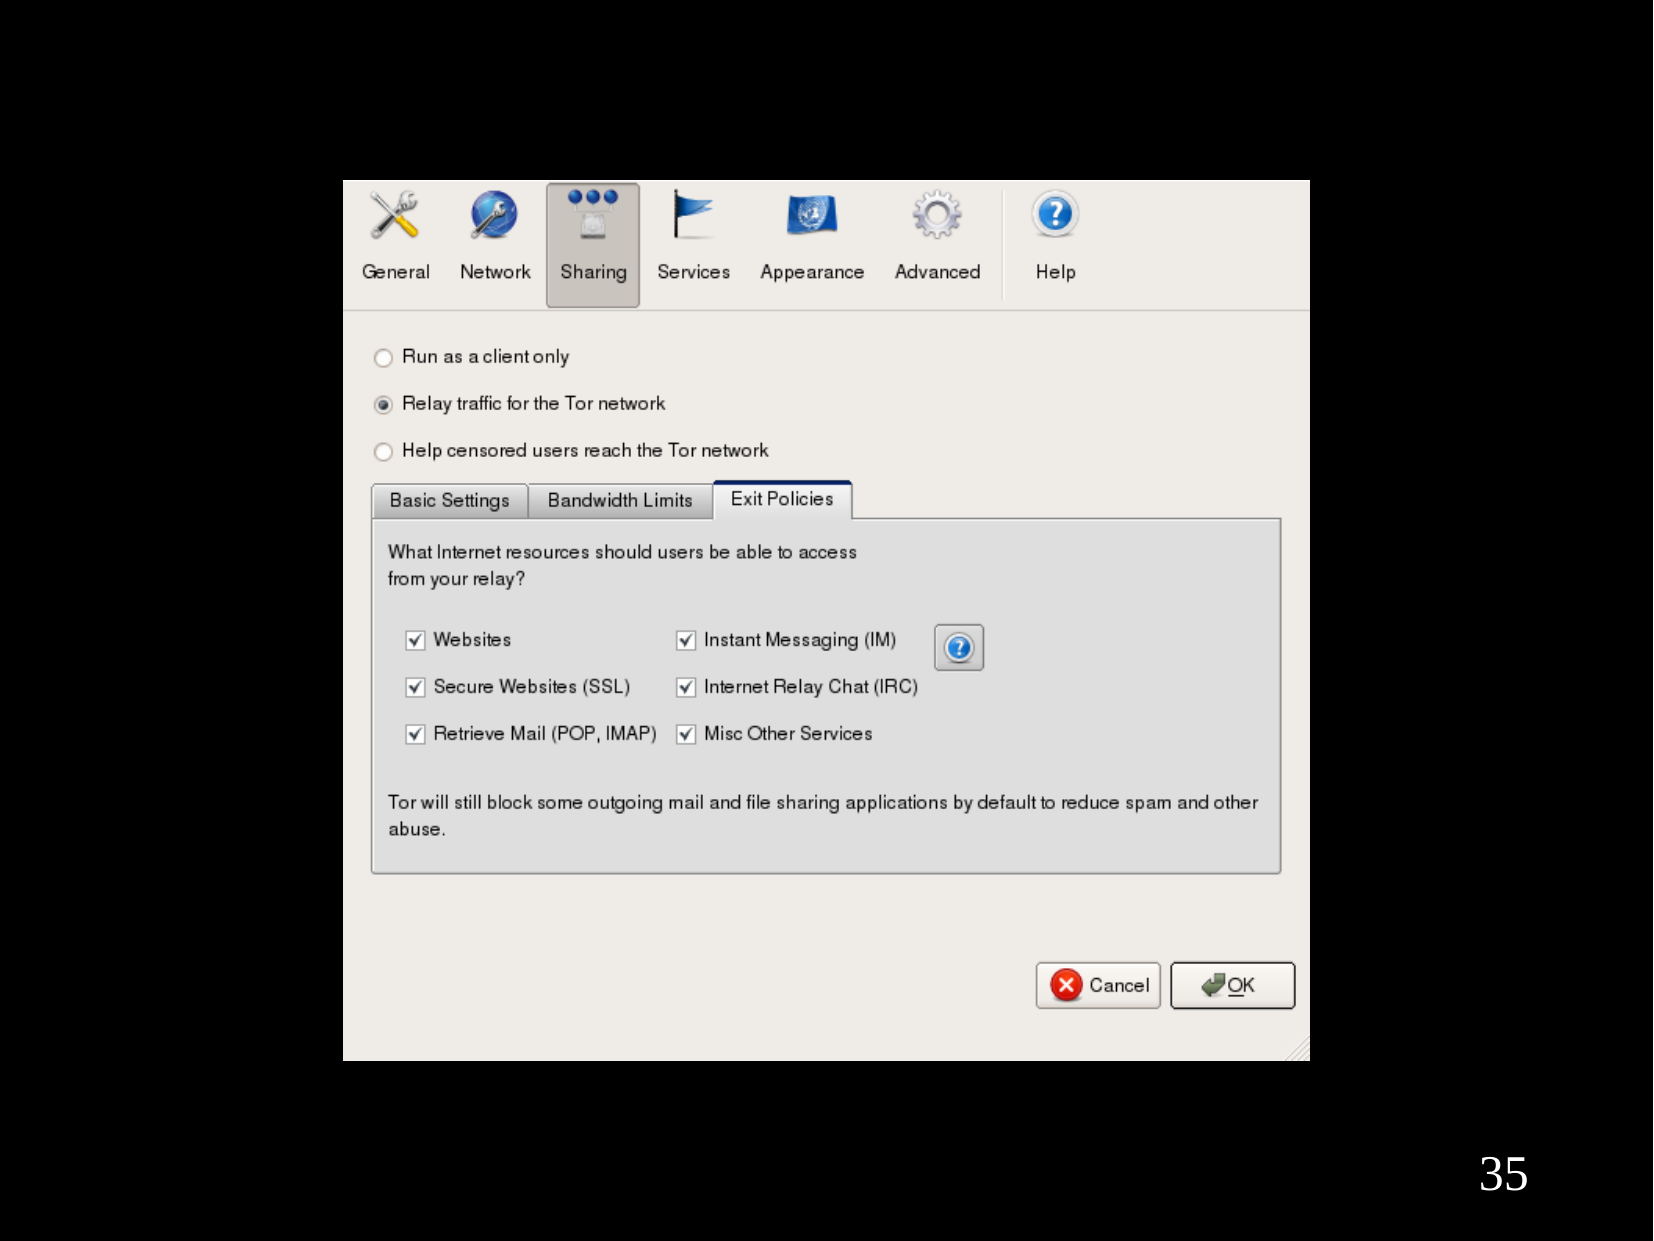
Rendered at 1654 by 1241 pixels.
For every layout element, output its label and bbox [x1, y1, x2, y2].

picture [343, 180, 1310, 1061]
